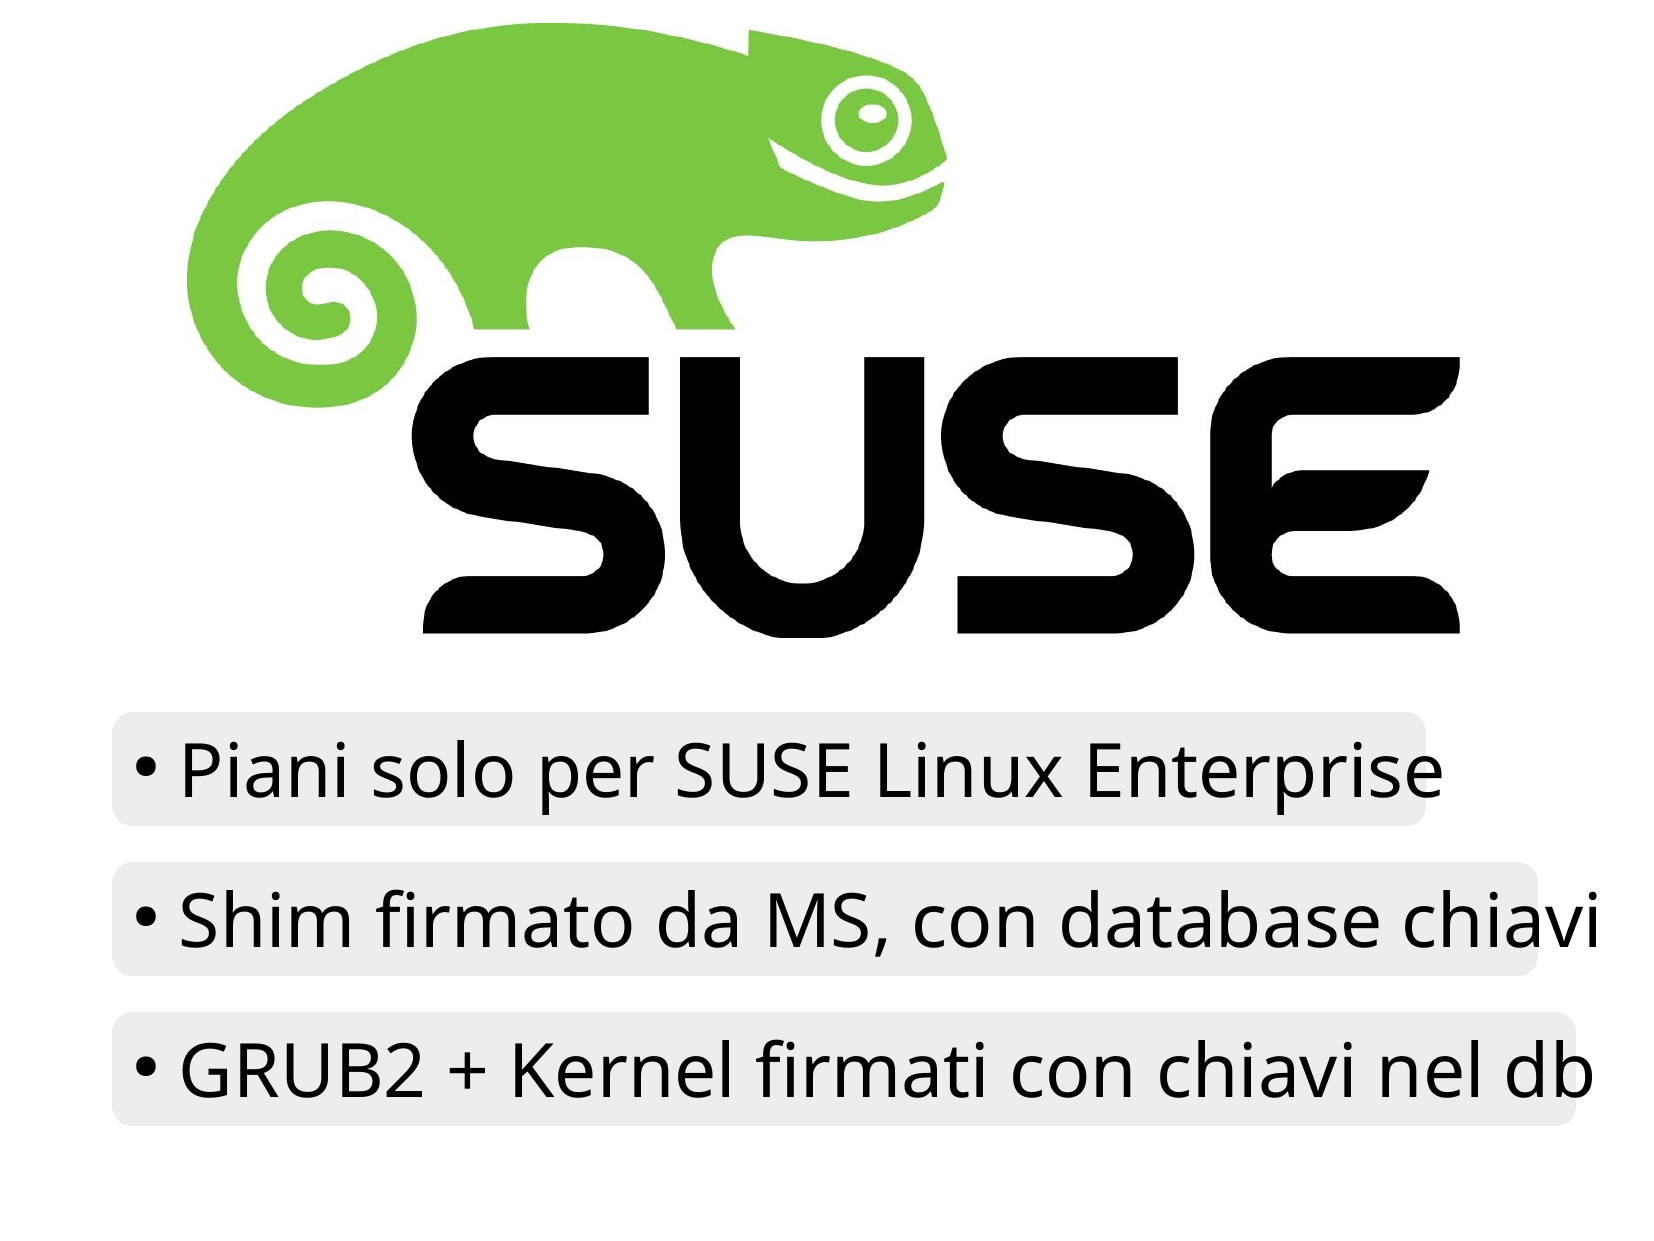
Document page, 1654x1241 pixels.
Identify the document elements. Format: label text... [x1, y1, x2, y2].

text_box GRUB2 + Kernel firmati con chiavi nel db [127, 1012, 1563, 1018]
text_box Shim firmato da MS, con database chiavi [127, 862, 1521, 868]
text_box Piani solo per SUSE Linux Enterprise [126, 712, 1415, 717]
picture [187, 23, 1463, 638]
